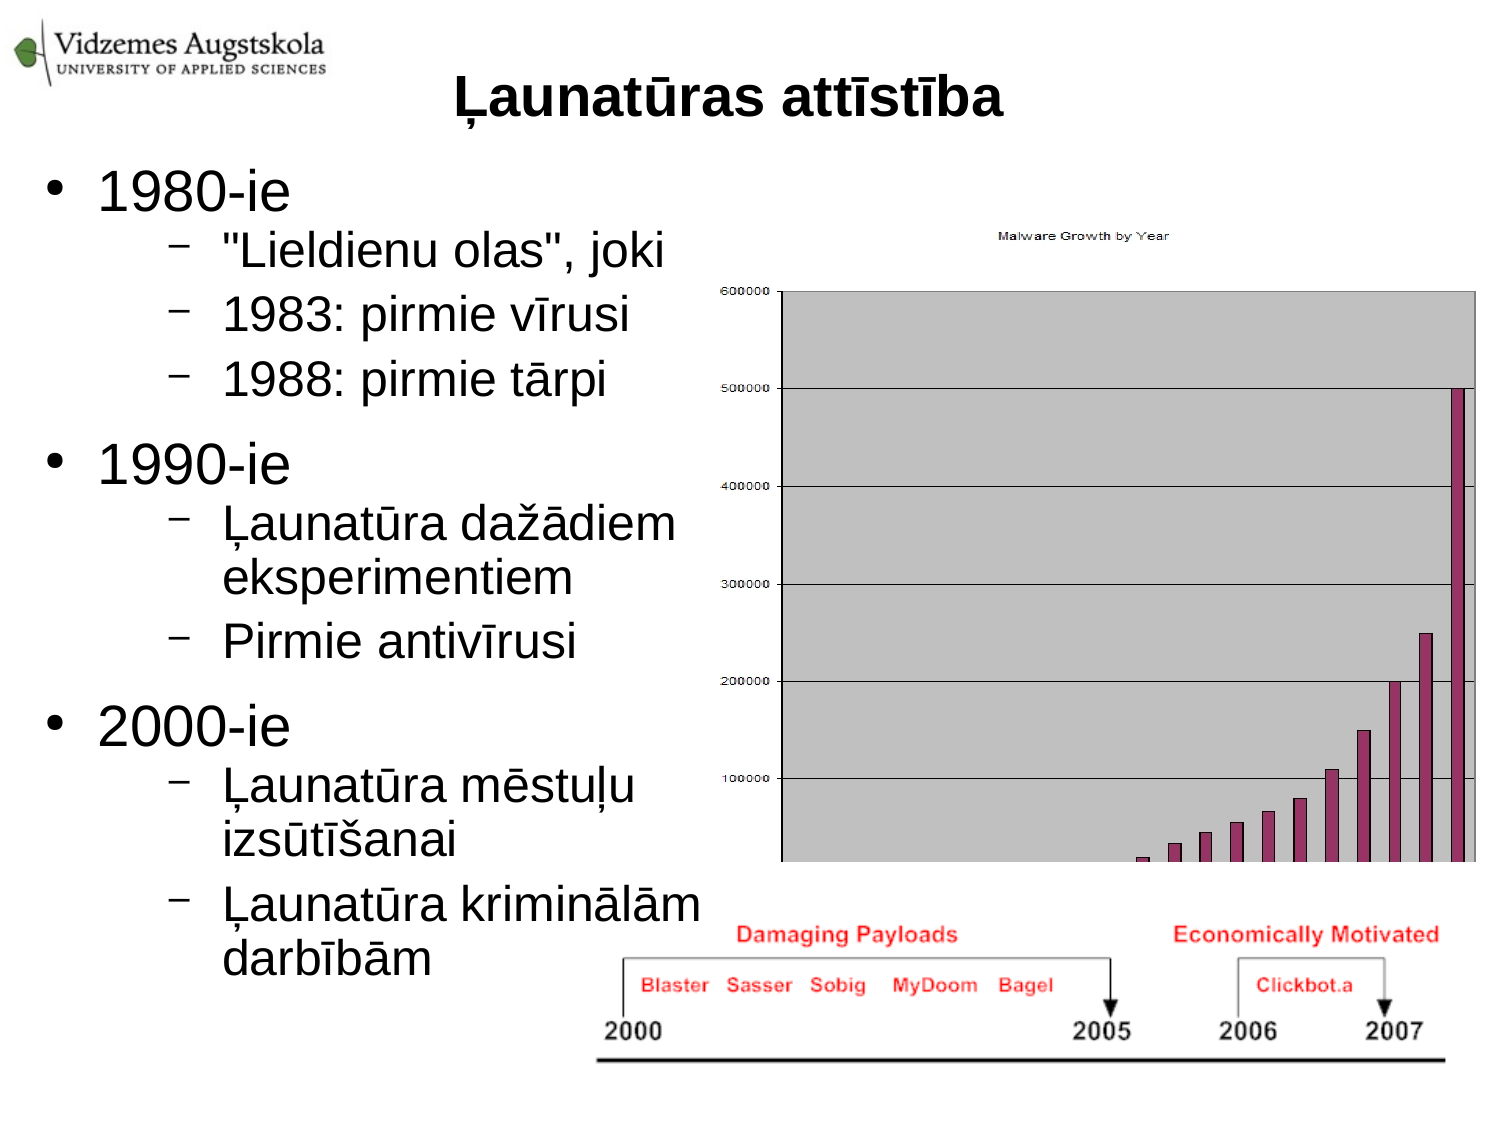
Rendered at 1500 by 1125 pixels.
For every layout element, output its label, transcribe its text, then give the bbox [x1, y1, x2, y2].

list 1980-ie "Lieldienu olas", joki 1983: pirmie vīrusi 1988: pirmie tārpi 1990-ie Ļaunatūra dažādiem eksperimentiem Pirmie antivīrusi 2000-ie Ļaunatūra mēstuļu izsūtīšanai Ļaunatūra kriminālām darbībām [11, 153, 733, 1022]
title Ļaunatūras attīstība [85, 52, 1372, 142]
picture [590, 222, 1480, 1106]
picture [5, 2, 334, 102]
